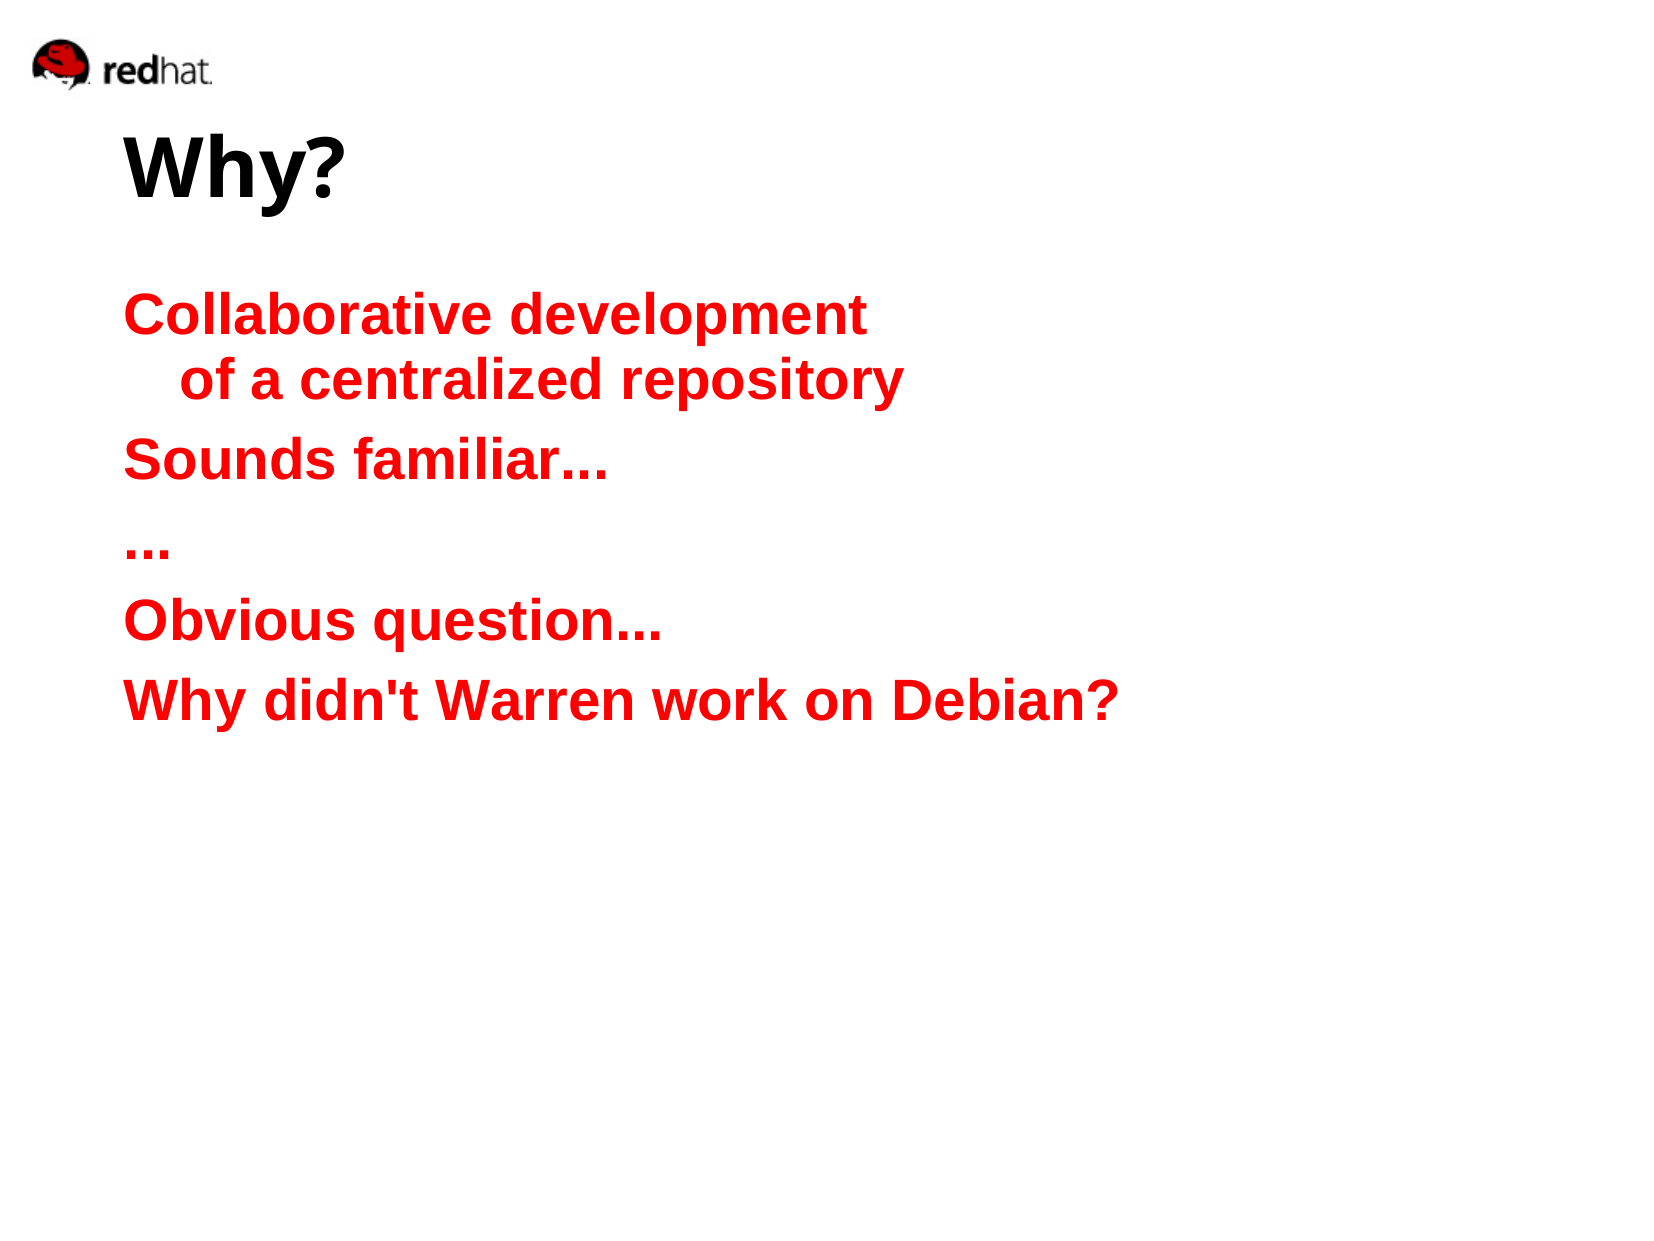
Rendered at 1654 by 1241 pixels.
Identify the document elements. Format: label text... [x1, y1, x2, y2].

list Collaborative development of a centralized repository Sounds familiar... ... Obvious question... Why didn't Warren work on Debian? [123, 281, 1529, 1149]
title Why? [123, 110, 1529, 221]
picture [31, 37, 212, 98]
